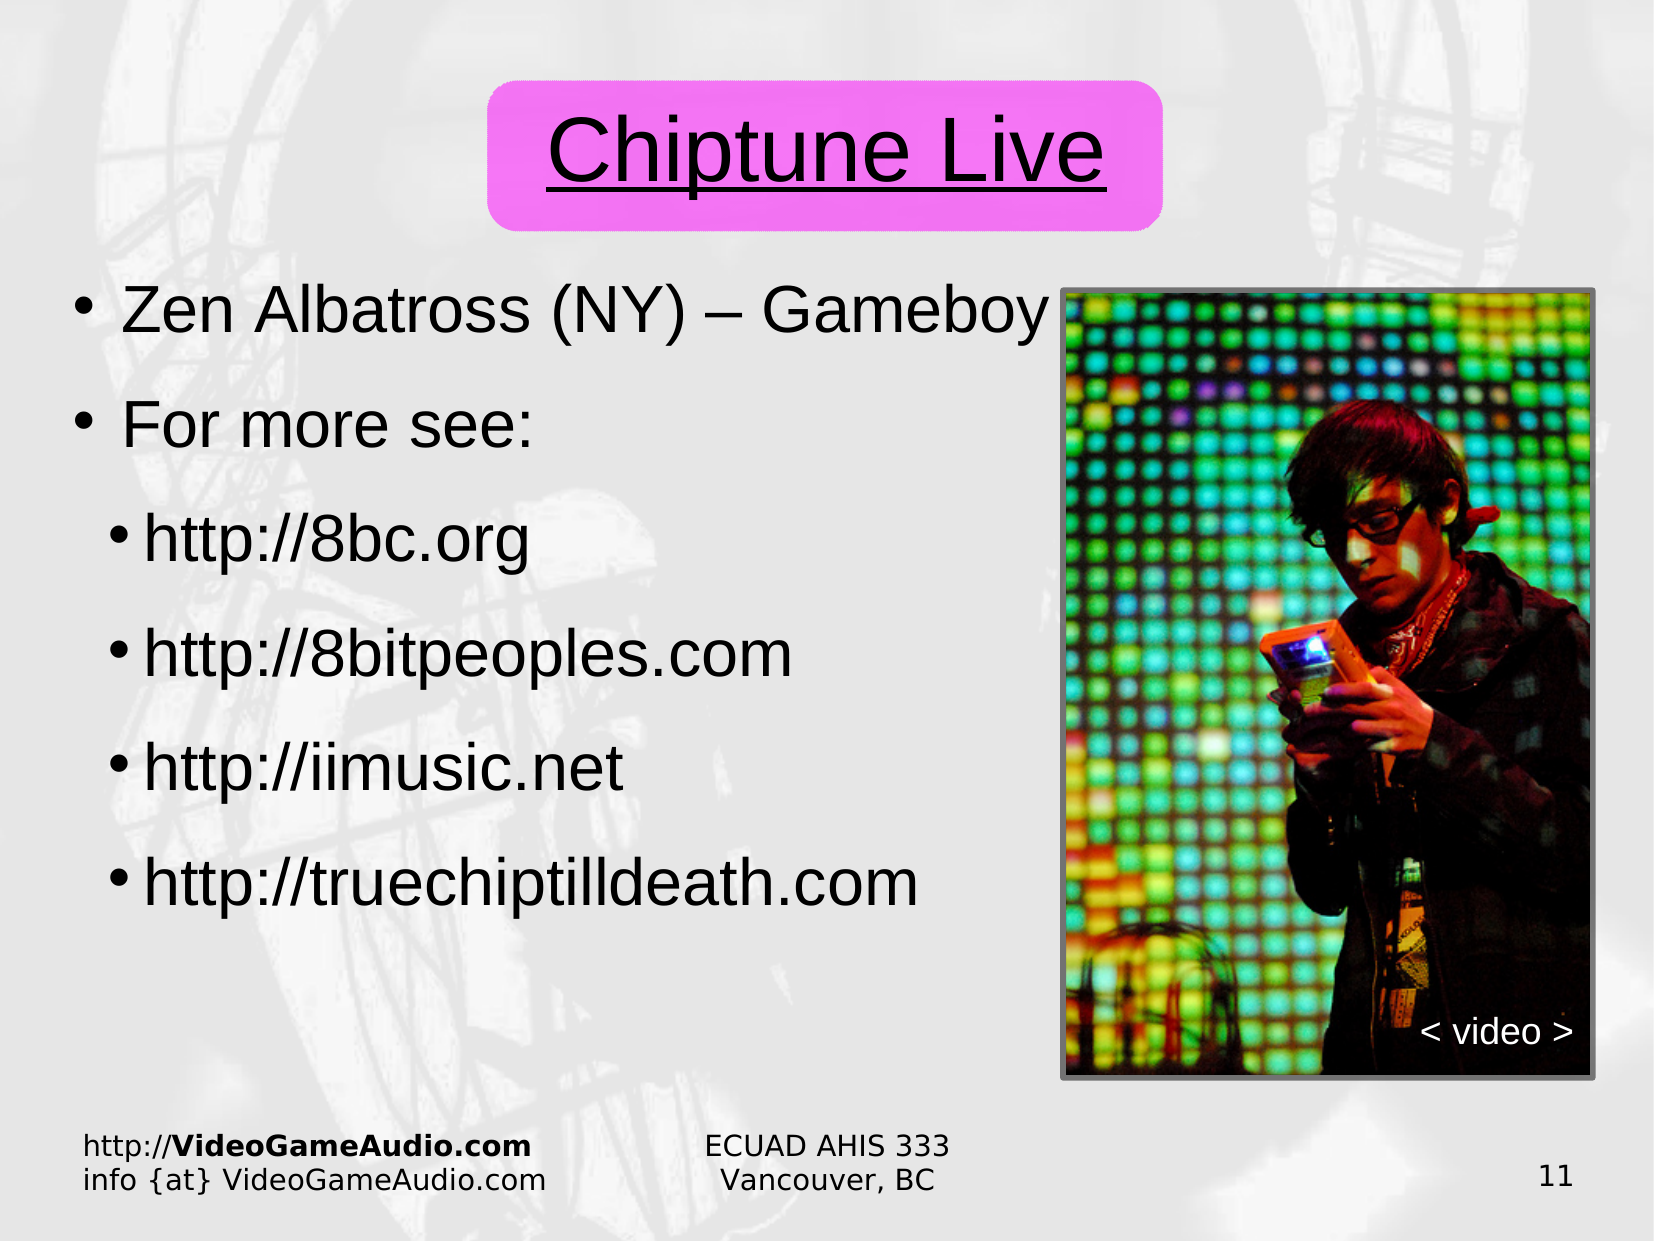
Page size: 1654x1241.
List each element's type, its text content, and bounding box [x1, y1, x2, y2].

title Chiptune Live [82, 49, 1571, 257]
text_box < video > [1405, 1006, 1630, 1064]
picture [0, 0, 1654, 1241]
text_box Zen Albatross (NY) – Gameboy For more see: http://8bc.org http://8bitpeoples.com http://iimusic.net http://truechiptilldeath.com [57, 269, 1613, 1009]
